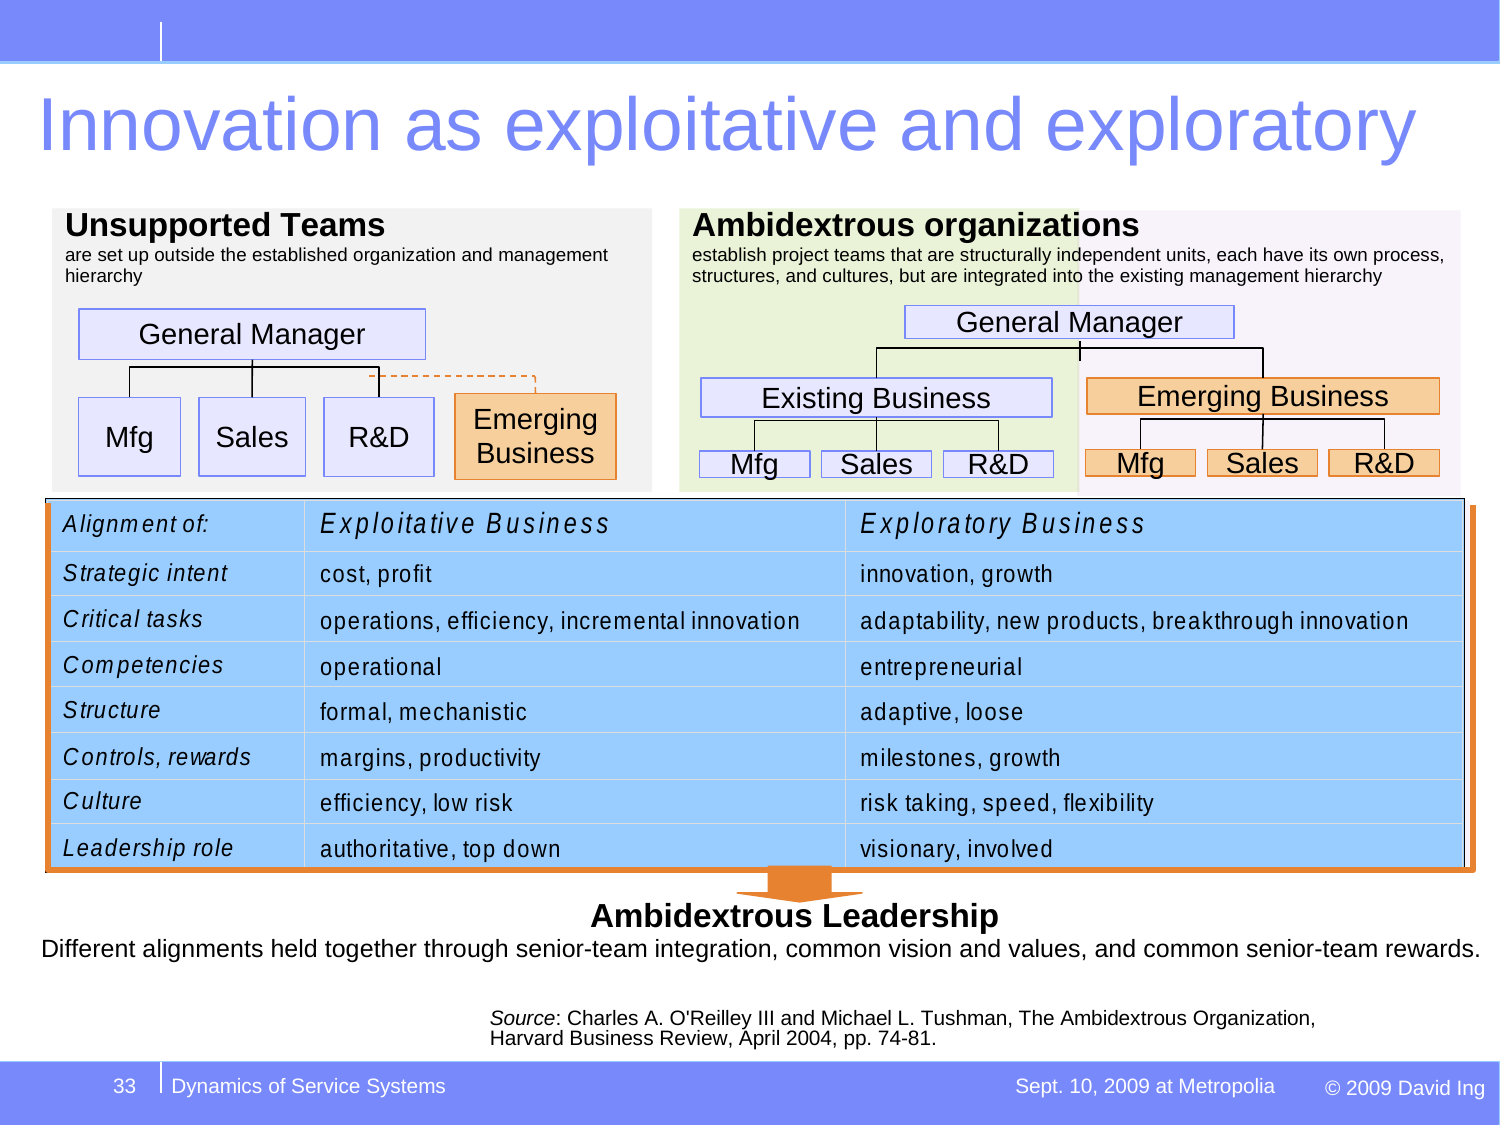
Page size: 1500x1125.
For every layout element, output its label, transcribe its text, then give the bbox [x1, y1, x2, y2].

text_box [52, 301, 653, 492]
text_box R&D [324, 397, 434, 477]
text_box Emerging Business [1087, 370, 1440, 422]
text_box Ambidextrous organizations establish project teams that are structurally independent units, each have its own process, structures, and cultures, but are integrated into the existing management hierarchy [677, 198, 1469, 325]
text_box [679, 325, 1461, 497]
text_box Mfg [78, 397, 181, 476]
text_box Ambidextrous Leadership Different alignments held together through senior-team integration, common vision and values, and common senior-team rewards. [25, 888, 1500, 974]
text_box Mfg [1085, 437, 1196, 489]
text_box General Manager [905, 296, 1235, 348]
text_box R&D [1329, 437, 1440, 489]
text_box Unsupported Teams are set up outside the established organization and management hierarchy [50, 198, 653, 301]
text_box General Manager [79, 309, 426, 360]
text_box R&D [943, 439, 1054, 490]
text_box Sales [199, 397, 306, 476]
chart [45, 498, 1465, 867]
title Innovation as exploitative and exploratory [37, 90, 1463, 205]
text_box Emerging Business [455, 393, 616, 480]
text_box Mfg [699, 439, 810, 490]
text_box [1465, 500, 1470, 866]
text_box Sales [1207, 437, 1318, 489]
text_box Sales [821, 439, 932, 490]
text_box Source: Charles A. O'Reilley III and Michael L. Tushman, The Ambidextrous Organization, Harvard Business Review, April 2004, pp. 74-81. [474, 1000, 1393, 1058]
text_box Existing Business [701, 372, 1052, 423]
text_box [737, 866, 863, 902]
